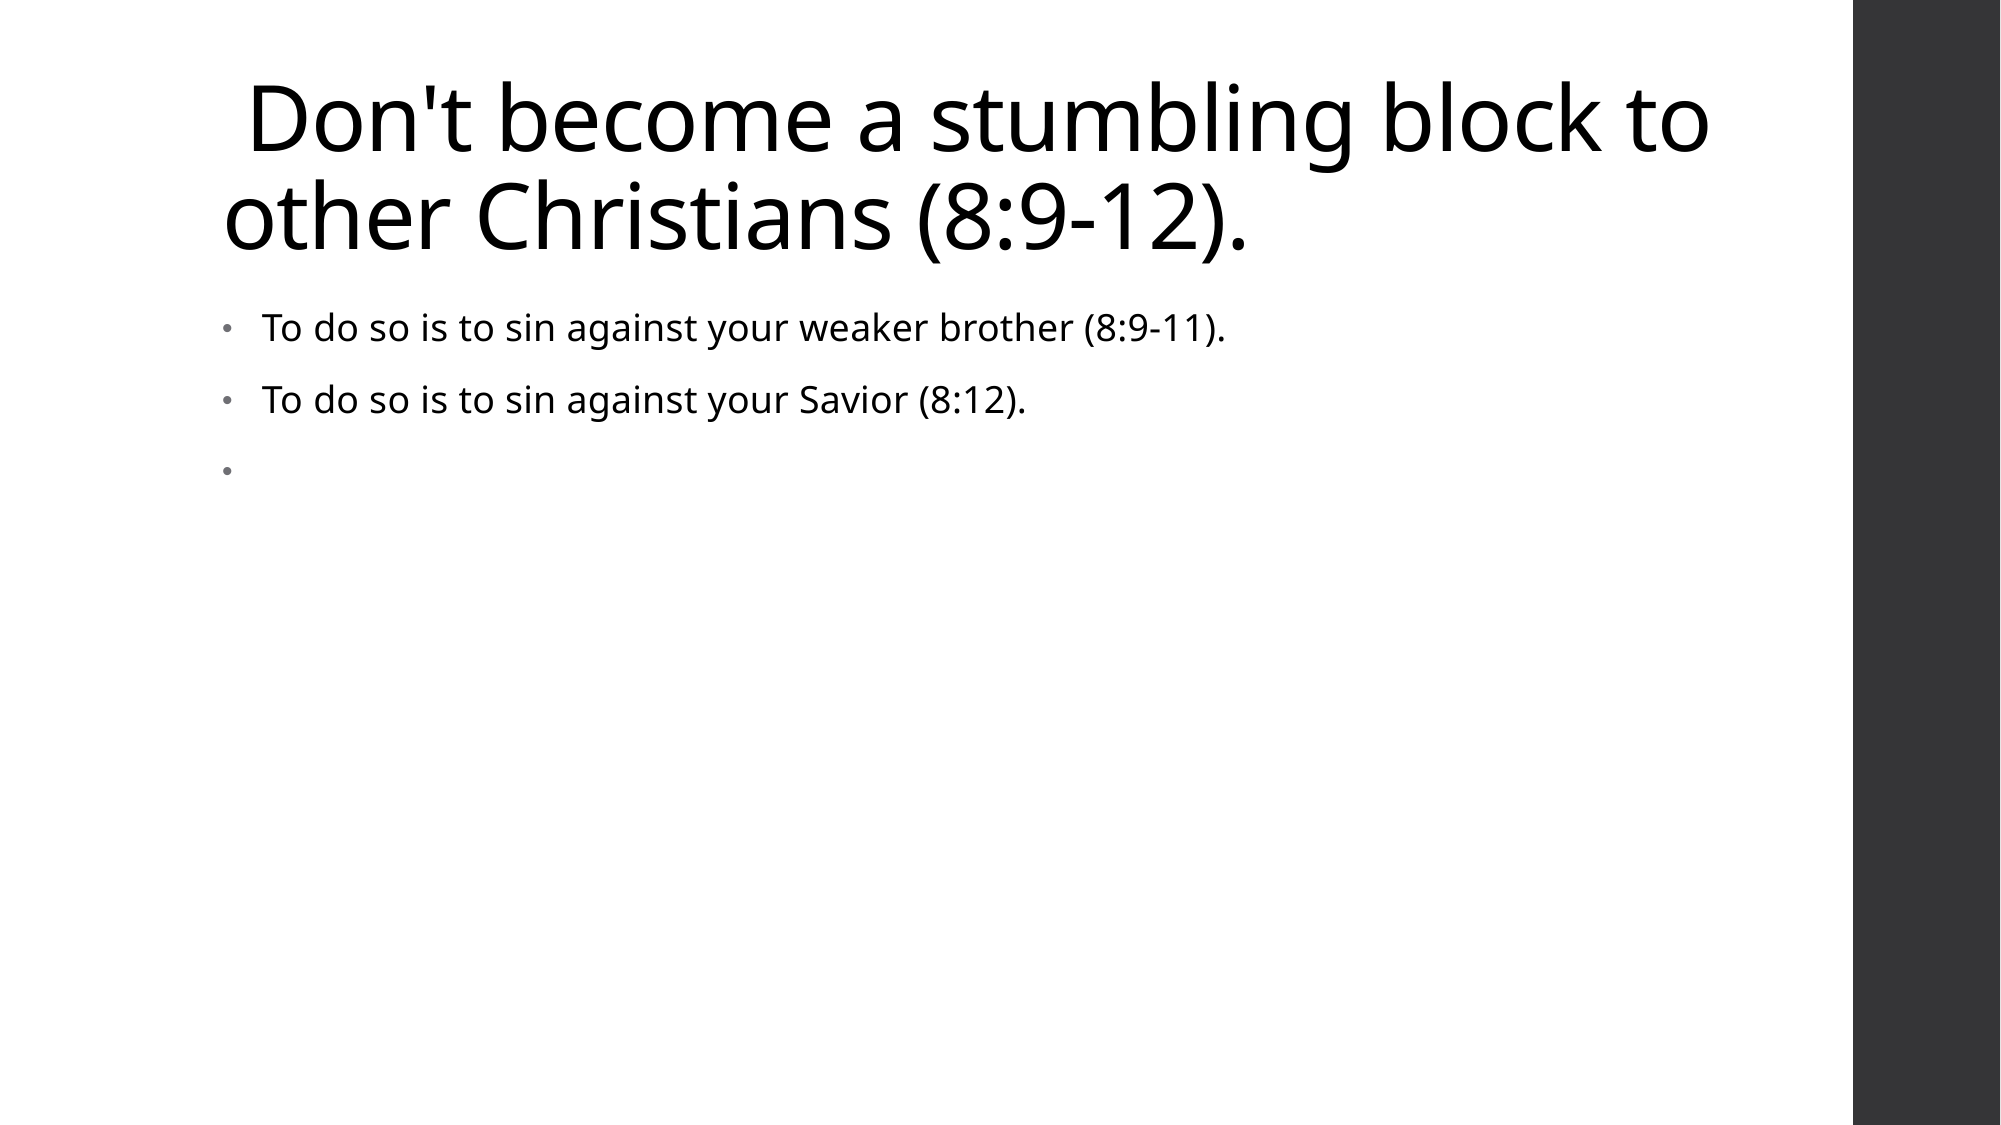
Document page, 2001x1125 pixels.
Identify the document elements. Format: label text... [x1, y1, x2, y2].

list To do so is to sin against your weaker brother (8:9-11). To do so is to sin against your Savior (8:12). [206, 299, 1617, 1014]
title Don't become a stumbling block to other Christians (8:9-12). [206, 60, 1797, 278]
